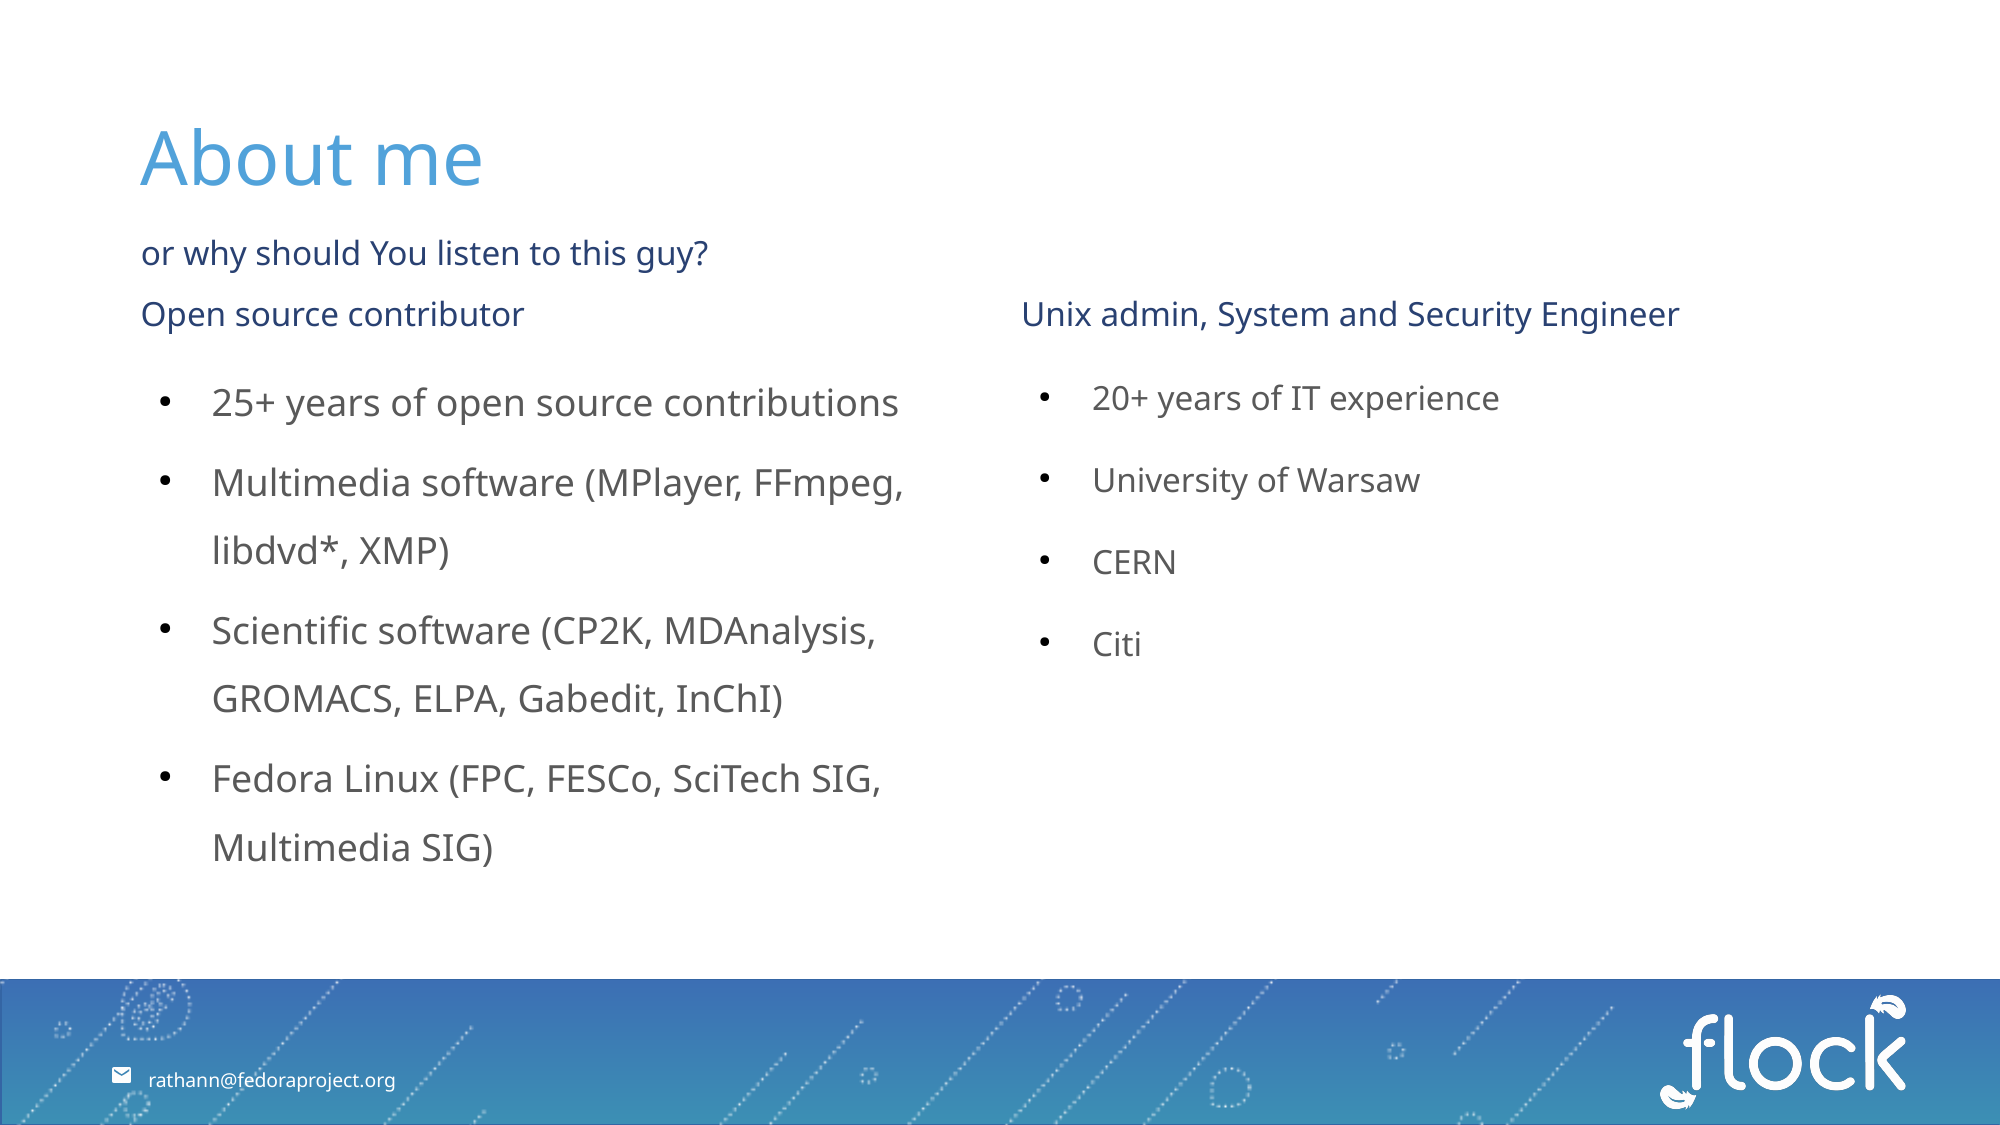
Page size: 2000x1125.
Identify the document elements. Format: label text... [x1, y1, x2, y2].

text_box or why should You listen to this guy? [140, 218, 1619, 277]
subtitle Open source contributor [140, 279, 910, 338]
list 25+ years of open source contributions Multimedia software (MPlayer, FFmpeg, libdvd*, XMP) Scientific software (CP2K, MDAnalysis, GROMACS, ELPA, Gabedit, InChI) Fedora Linux (FPC, FESCo, SciTech SIG, Multimedia SIG) [140, 358, 910, 937]
list rathann@fedoraproject.org [148, 1066, 454, 1093]
subtitle Unix admin, System and Security Engineer [1021, 279, 1791, 338]
title About me [140, 93, 1791, 219]
picture [0, 585, 1906, 1125]
list 20+ years of IT experience University of Warsaw CERN Citi [1021, 358, 1791, 937]
